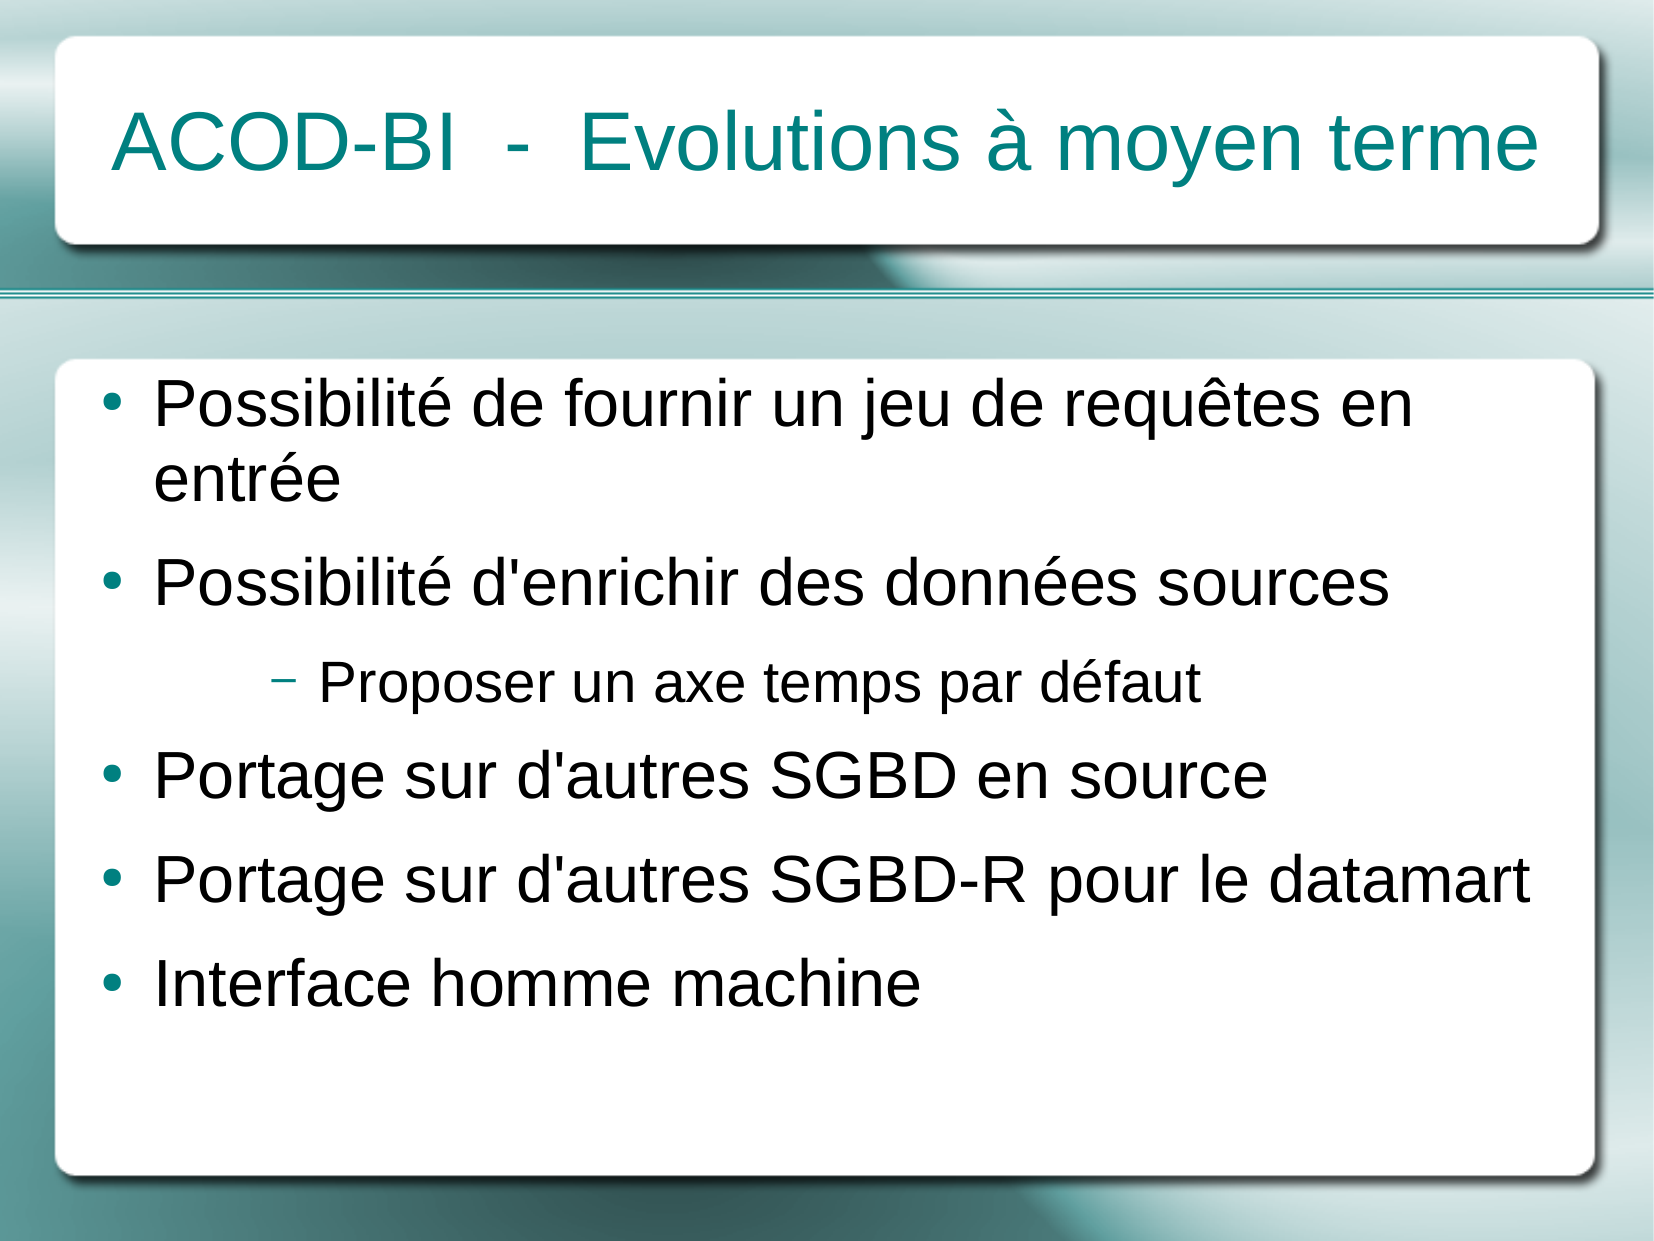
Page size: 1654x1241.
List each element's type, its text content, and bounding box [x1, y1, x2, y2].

picture [0, 0, 1654, 1241]
list Possibilité de fournir un jeu de requêtes en entrée Possibilité d'enrichir des données sources Proposer un axe temps par défaut Portage sur d'autres SGBD en source Portage sur d'autres SGBD-R pour le datamart Interface homme machine [82, 366, 1571, 1167]
title ACOD-BI - Evolutions à moyen terme [82, 37, 1571, 245]
